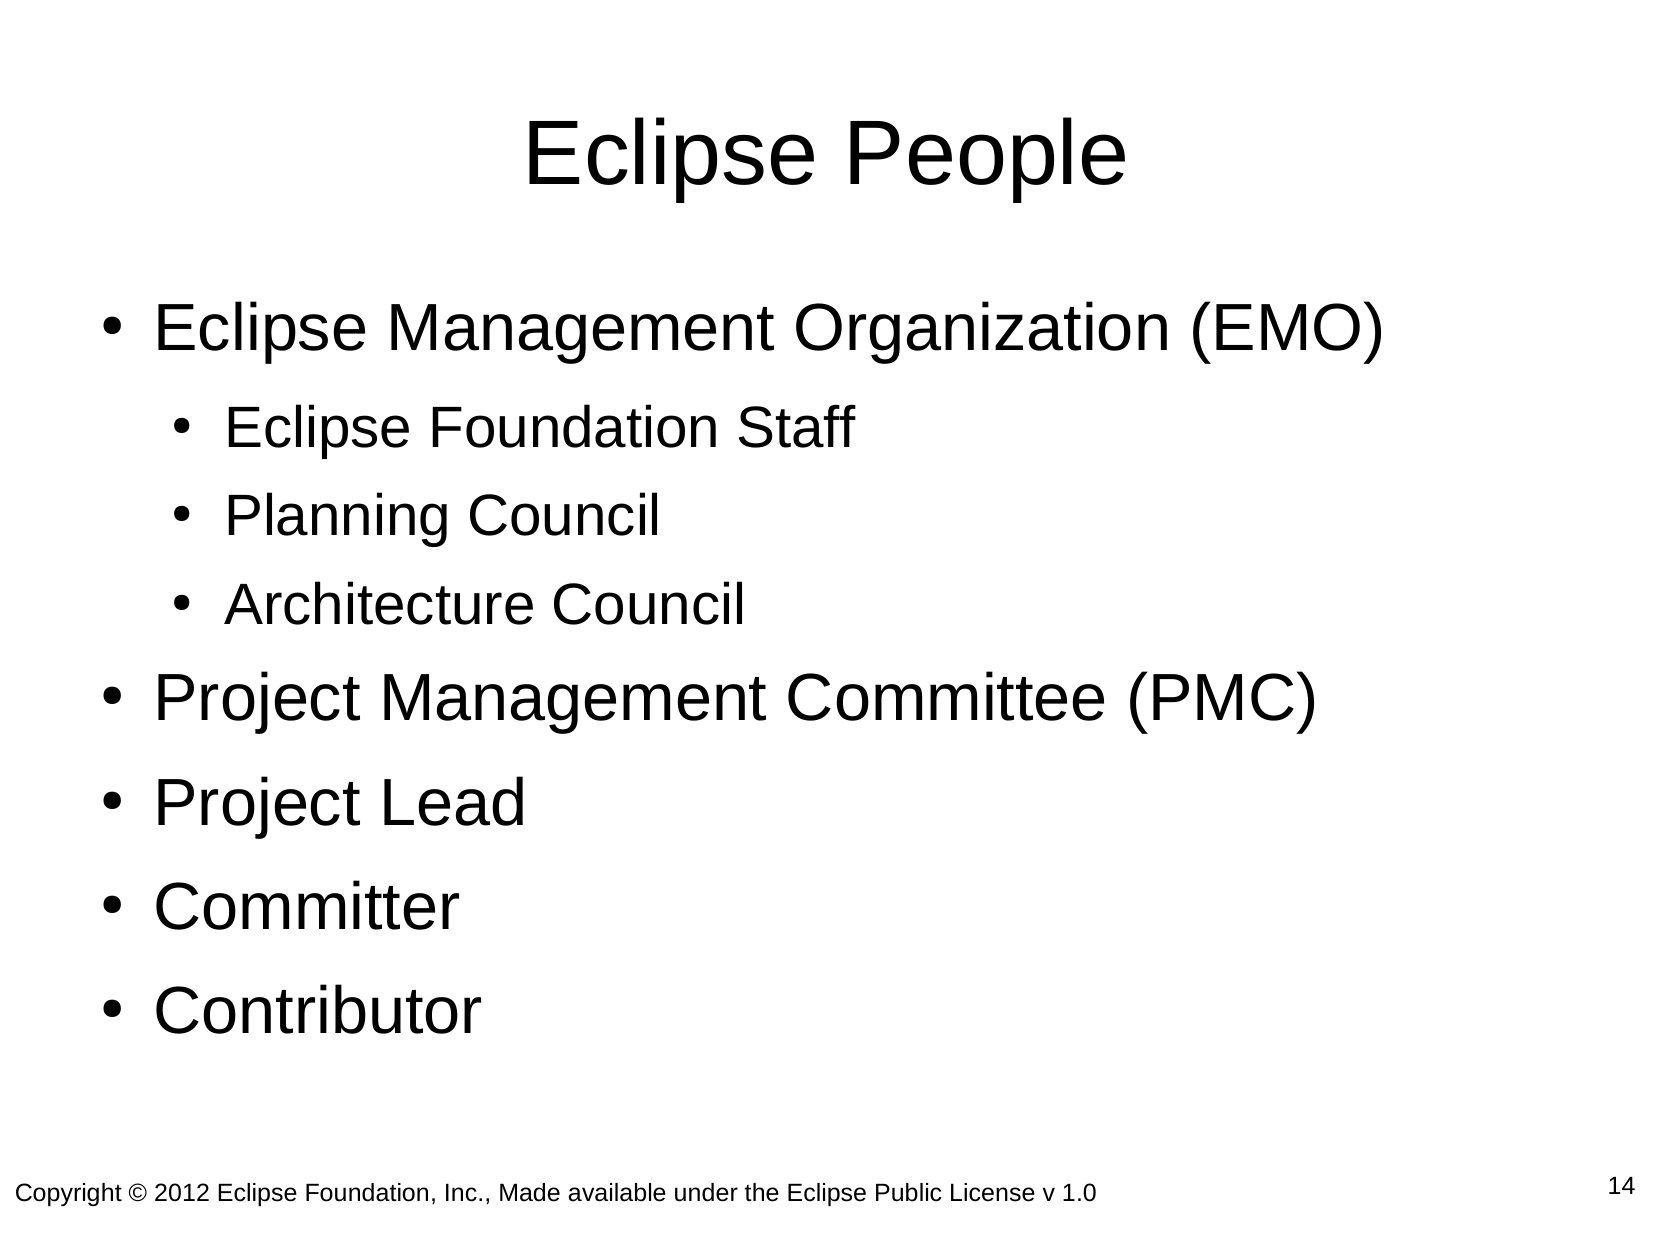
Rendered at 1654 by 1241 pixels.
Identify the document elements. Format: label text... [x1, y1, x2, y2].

list Eclipse Management Organization (EMO) Eclipse Foundation Staff Planning Council Architecture Council Project Management Committee (PMC) Project Lead Committer Contributor [82, 290, 1571, 1109]
title Eclipse People [82, 49, 1571, 257]
